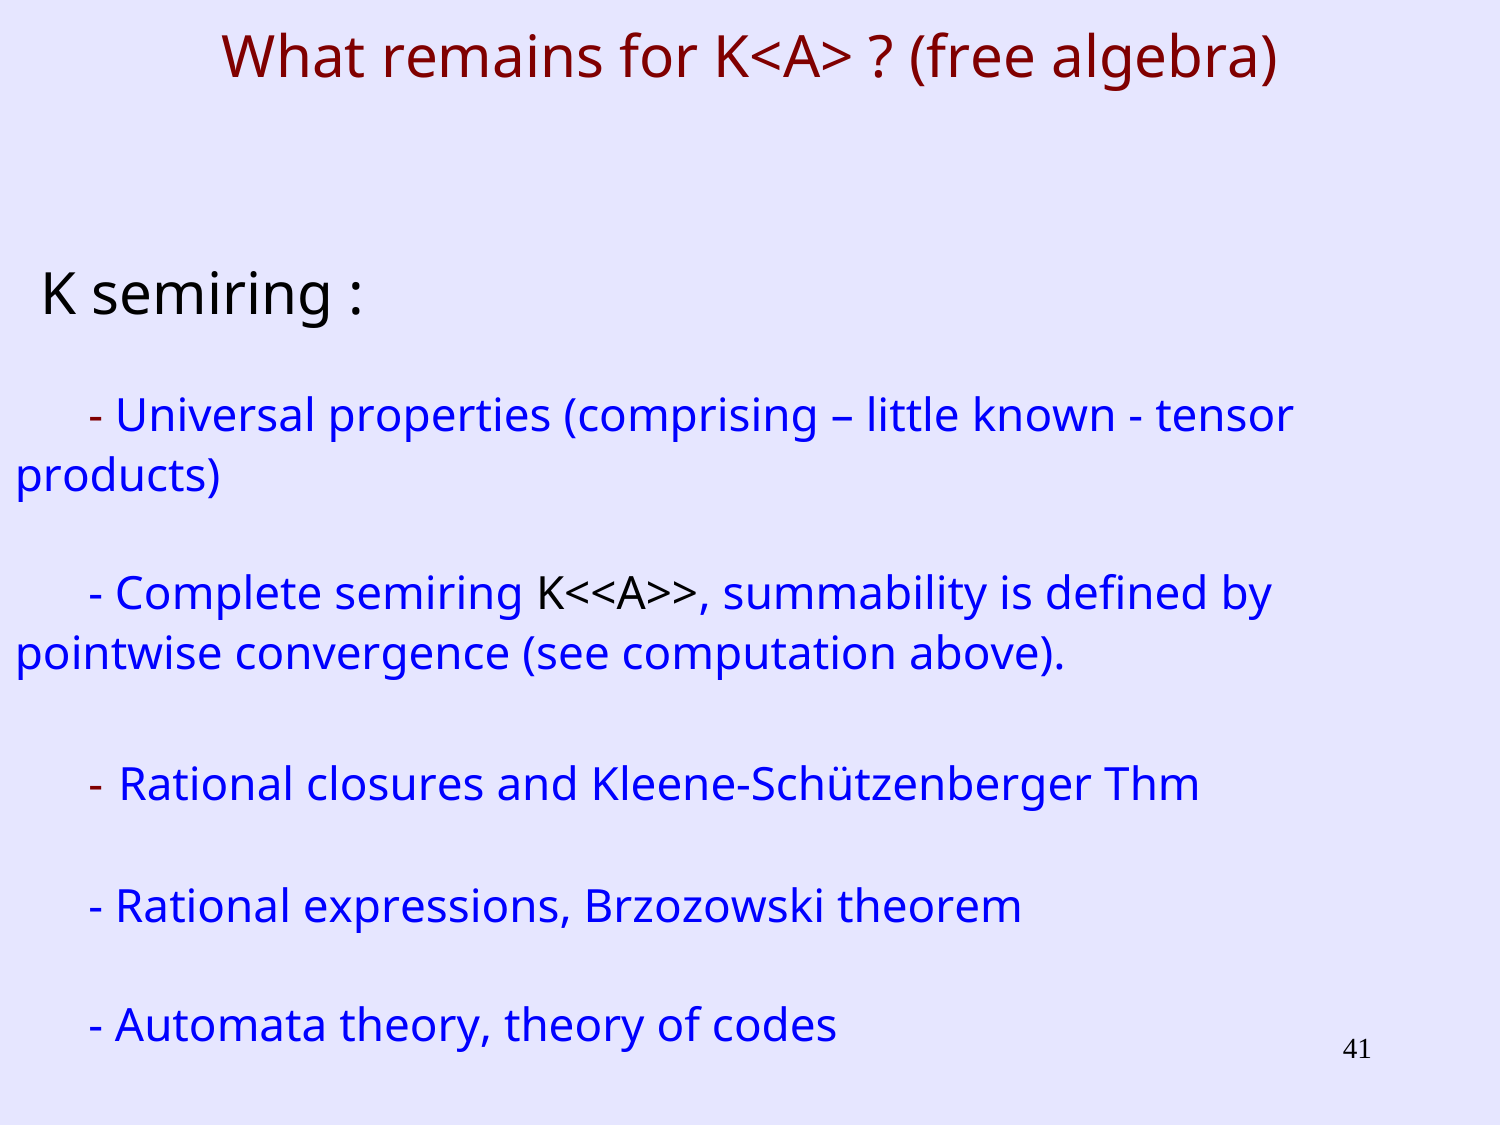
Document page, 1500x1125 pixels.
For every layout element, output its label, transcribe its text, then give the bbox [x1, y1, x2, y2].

text_box What remains for K<A> ? (free algebra) K semiring : - Universal properties (comprising – little known - tensor products) - Complete semiring K<<A>>, summability is defined by pointwise convergence (see computation above). - Rational closures and Kleene-Schützenberger Thm - Rational expressions, Brzozowski theorem - Automata theory, theory of codes - Lazard's monoidal elimination [0, 7, 1500, 1125]
